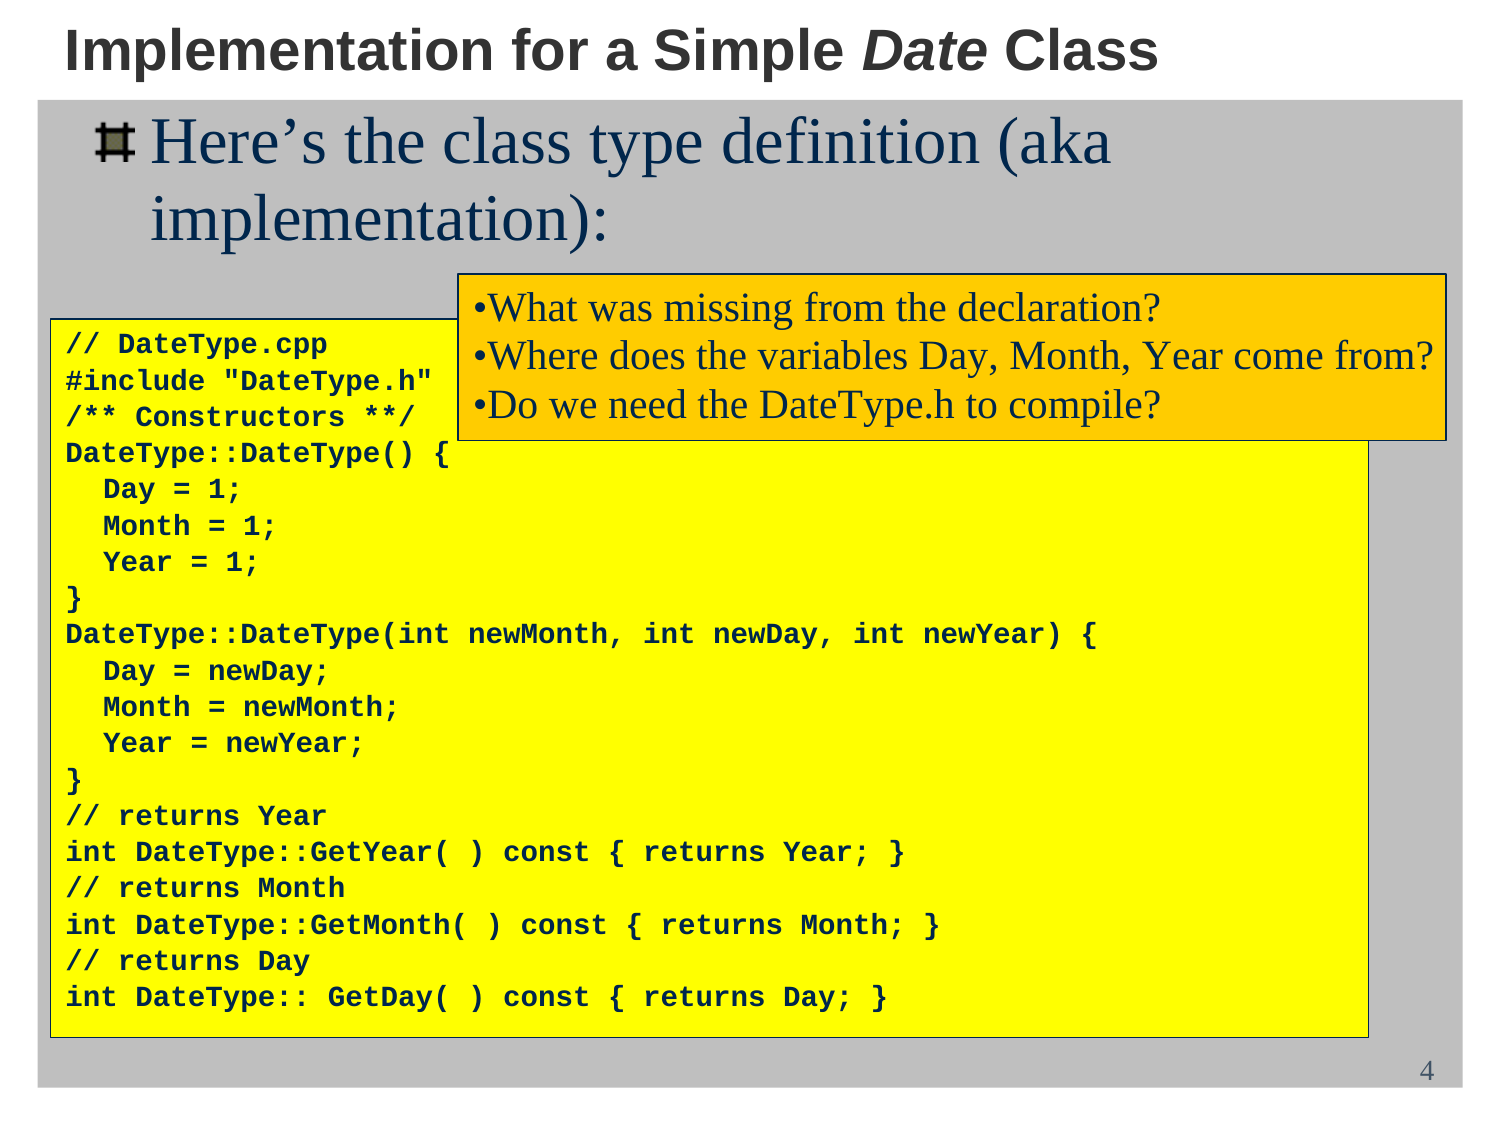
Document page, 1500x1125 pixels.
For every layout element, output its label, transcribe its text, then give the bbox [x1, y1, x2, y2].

text_box What was missing from the declaration? Where does the variables Day, Month, Year come from? Do we need the DateType.h to compile? [458, 273, 1447, 441]
list Here’s the class type definition (aka implementation): [37, 99, 1463, 1088]
title Implementation for a Simple Date Class [50, 0, 1450, 91]
text_box // DateType.cpp #include "DateType.h" /** Constructors **/ DateType::DateType() { Day = 1; Month = 1; Year = 1; } DateType::DateType(int newMonth, int newDay, int newYear) { Day = newDay; Month = newMonth; Year = newYear; } // returns Year int DateType::GetYear( ) const { returns Year; } // returns Month int DateType::GetMonth( ) const { returns Month; } // returns Day int DateType:: GetDay( ) const { returns Day; } [50, 318, 1369, 1038]
